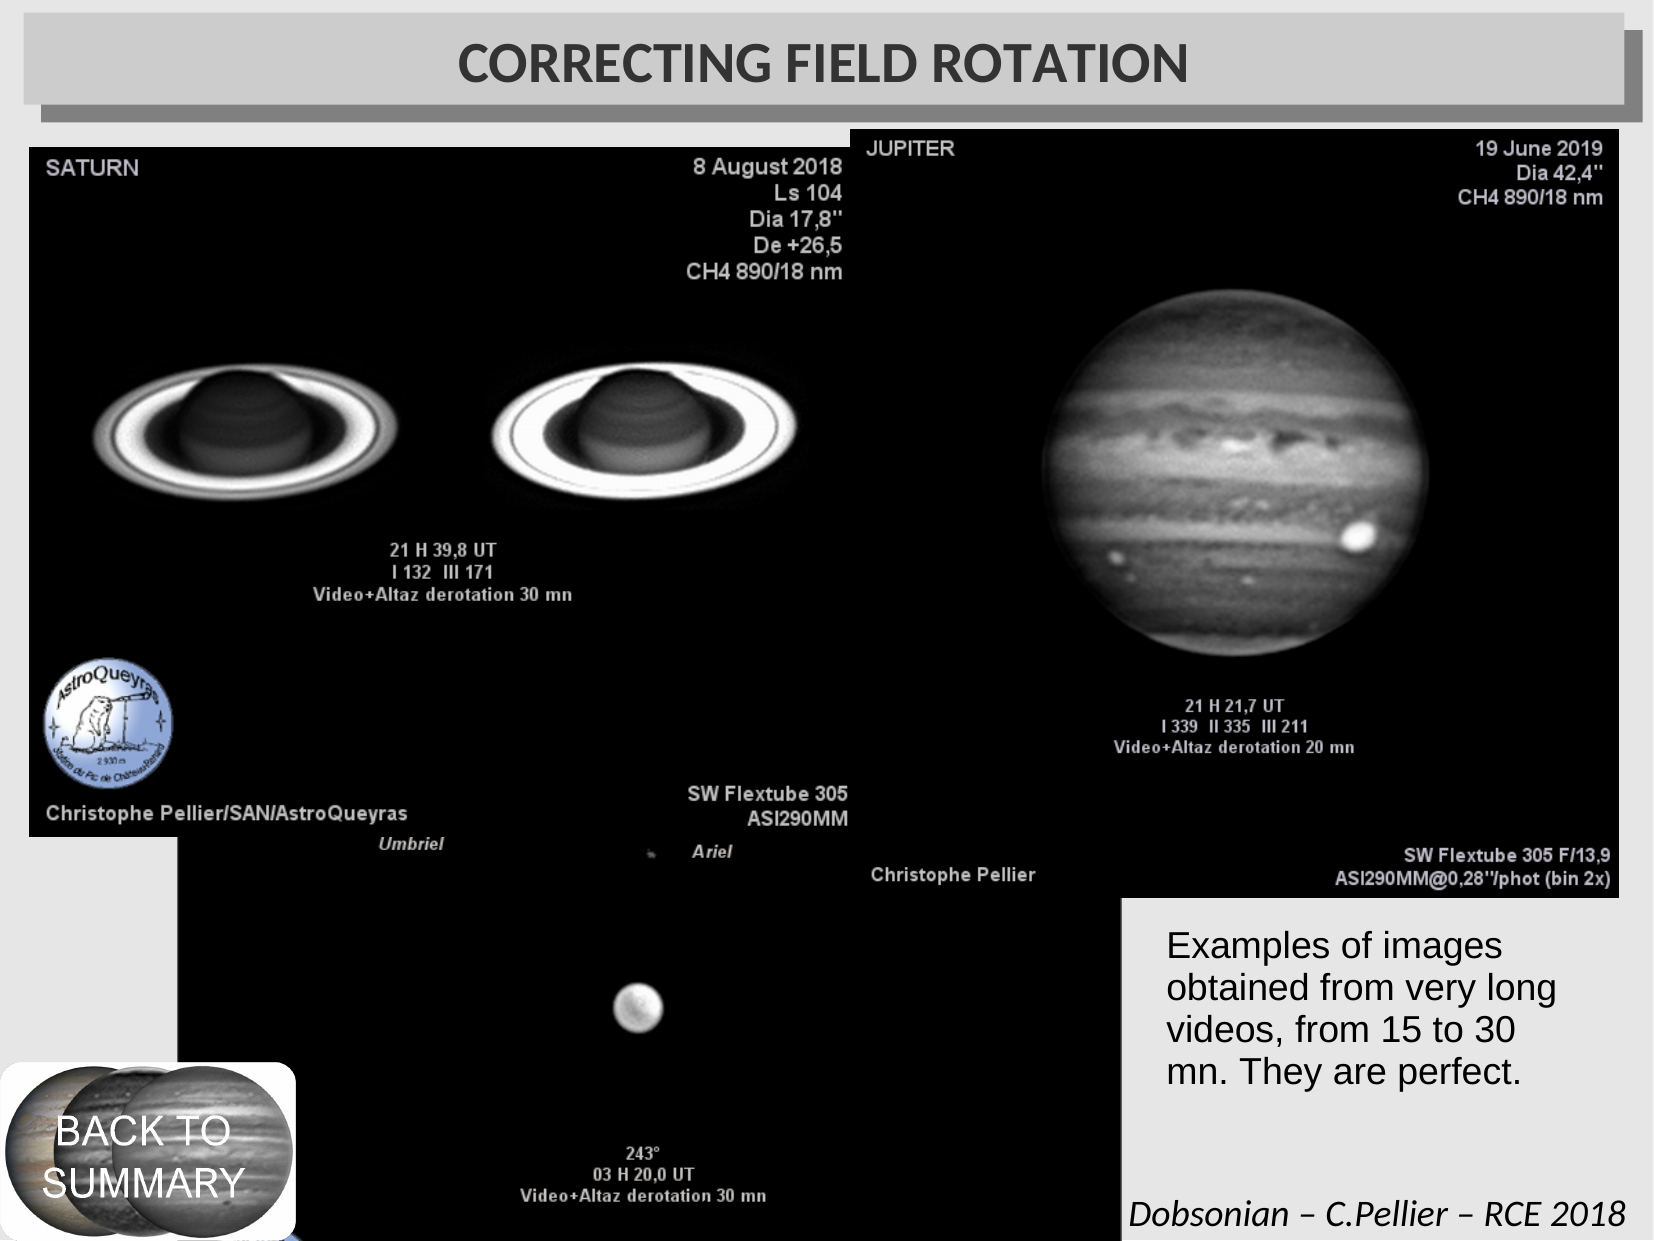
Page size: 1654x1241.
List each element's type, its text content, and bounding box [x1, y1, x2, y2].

text_box CORRECTING FIELD ROTATION [23, 12, 1625, 105]
text_box Planetary imaging with an Altazimuth Dobsonian – C.Pellier – RCE 2018 [430, 1180, 1642, 1241]
picture [0, 129, 1619, 1241]
text_box Examples of images obtained from very long videos, from 15 to 30 mn. They are perfect. [1151, 915, 1595, 1123]
